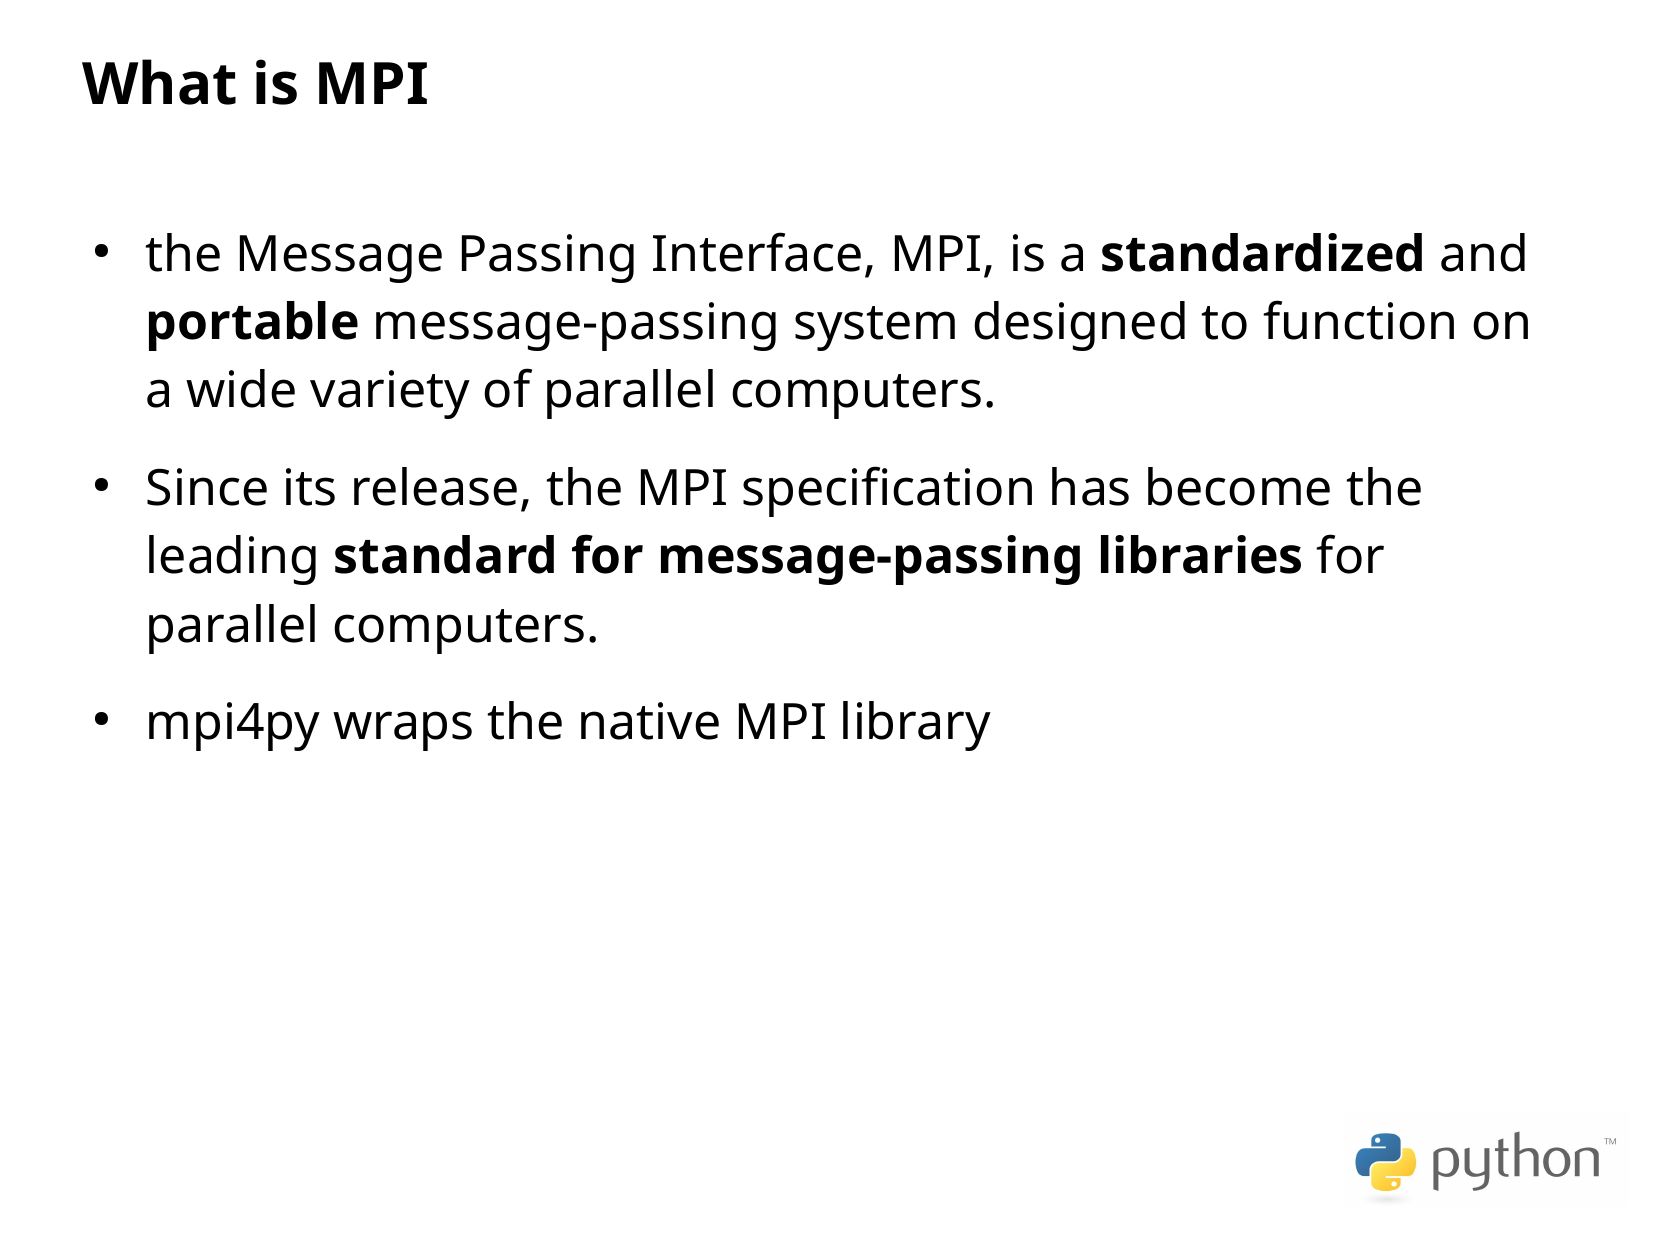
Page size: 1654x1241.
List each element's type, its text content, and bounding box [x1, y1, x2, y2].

title What is MPI [82, 0, 1571, 179]
picture [1343, 1112, 1630, 1207]
list the Message Passing Interface, MPI, is a standardized and portable message-passing system designed to function on a wide variety of parallel computers. Since its release, the MPI specification has become the leading standard for message-passing libraries for parallel computers. mpi4py wraps the native MPI library [75, 217, 1564, 1163]
